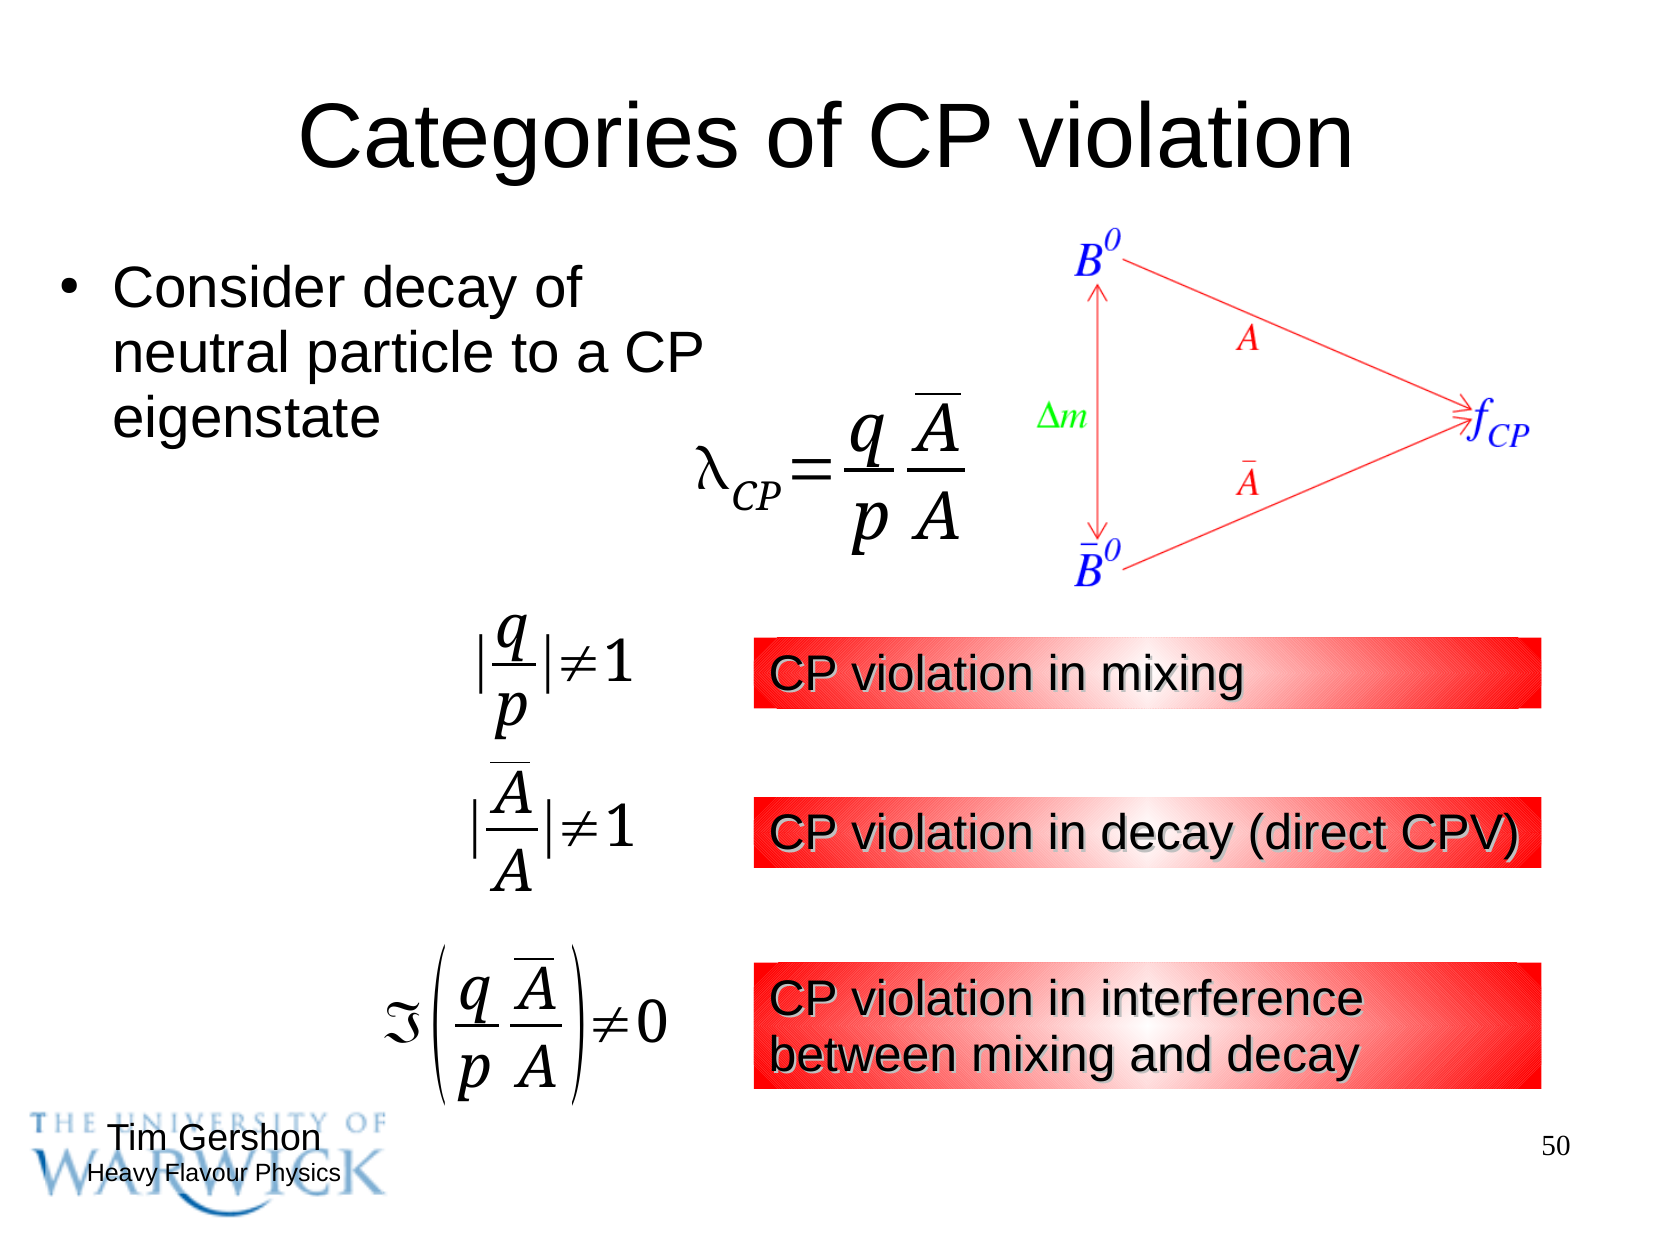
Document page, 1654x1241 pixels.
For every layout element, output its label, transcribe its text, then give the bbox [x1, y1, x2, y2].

list Consider decay of neutral particle to a CP eigenstate [41, 254, 768, 688]
title Categories of CP violation [82, 31, 1571, 239]
chart [455, 588, 648, 742]
chart [449, 754, 649, 908]
text_box CP violation in mixing [753, 637, 1542, 709]
picture [984, 91, 1615, 738]
text_box Tim Gershon Heavy Flavour Physics [45, 1108, 383, 1194]
picture [19, 1106, 406, 1232]
text_box CP violation in decay (direct CPV) [753, 797, 1542, 868]
chart [677, 385, 987, 558]
text_box CP violation in interference between mixing and decay [753, 962, 1542, 1089]
chart [366, 943, 682, 1112]
